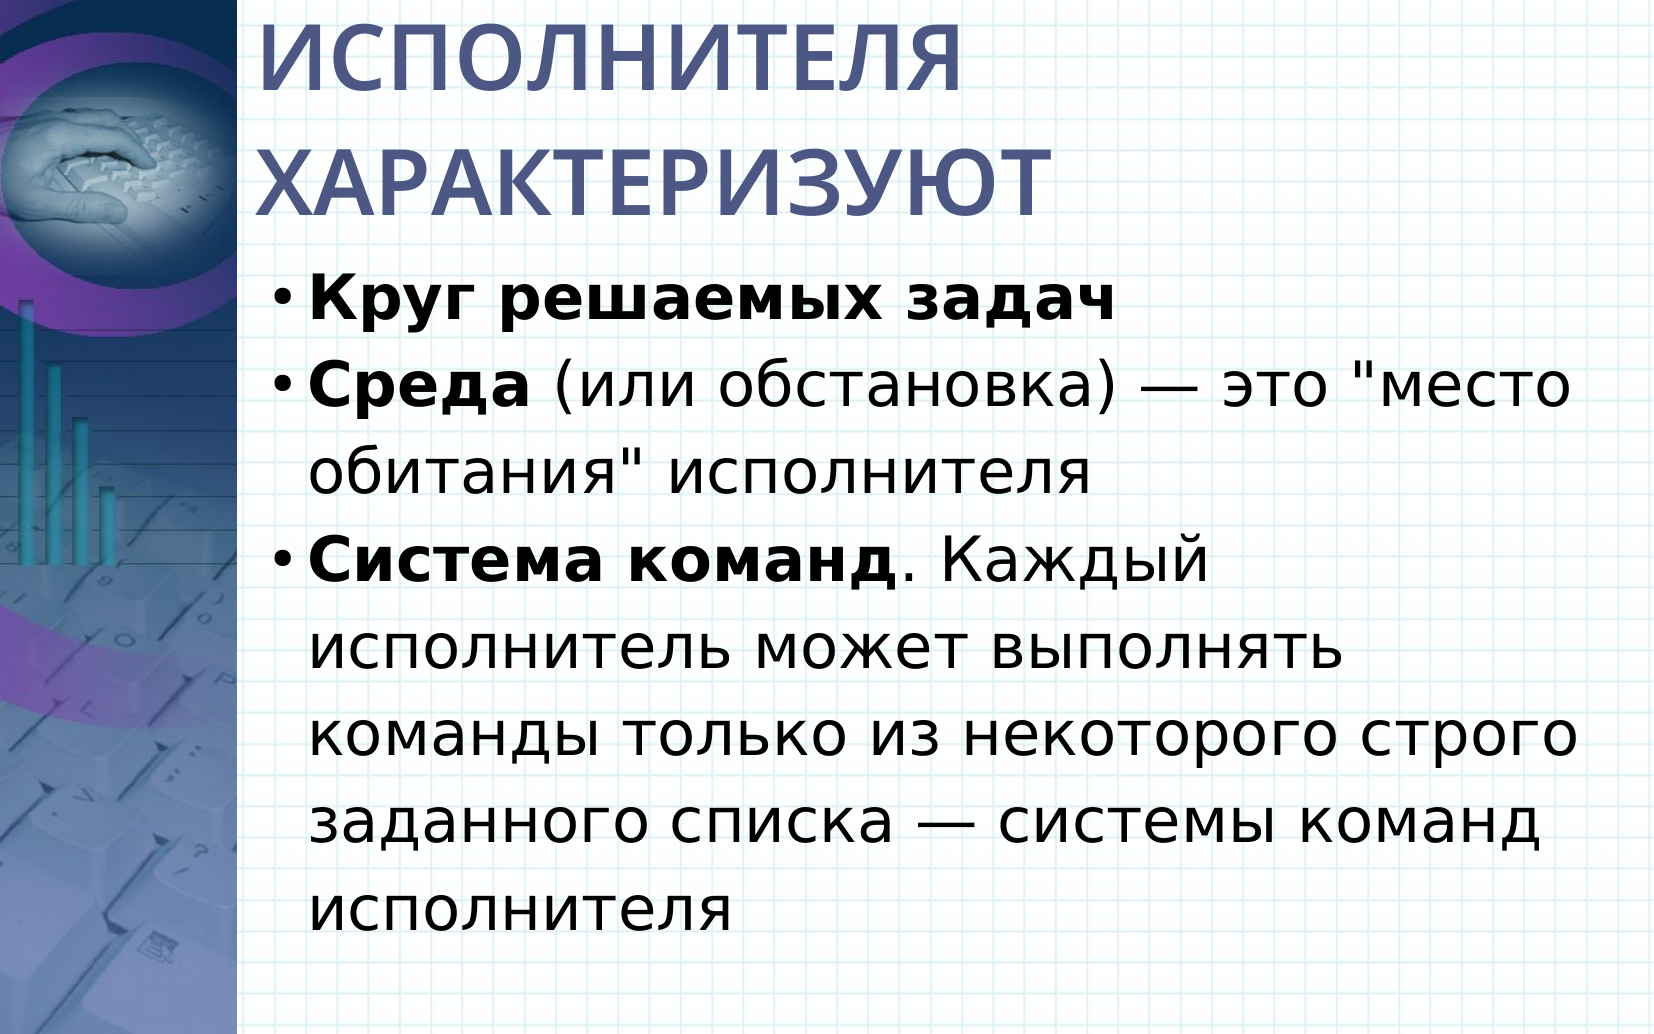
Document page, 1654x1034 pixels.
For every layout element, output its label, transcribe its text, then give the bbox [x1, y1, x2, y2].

picture [0, 0, 1654, 1034]
title ИСПОЛНИТЕЛЯ ХАРАКТЕРИЗУЮТ [254, 7, 1640, 228]
subtitle Круг решаемых задач Сpеда (или обстановка) — это "место обитания" исполнителя Система команд. Каждый исполнитель может выполнять команды только из некоторого строго заданного списка — системы команд исполнителя [236, 246, 1616, 945]
